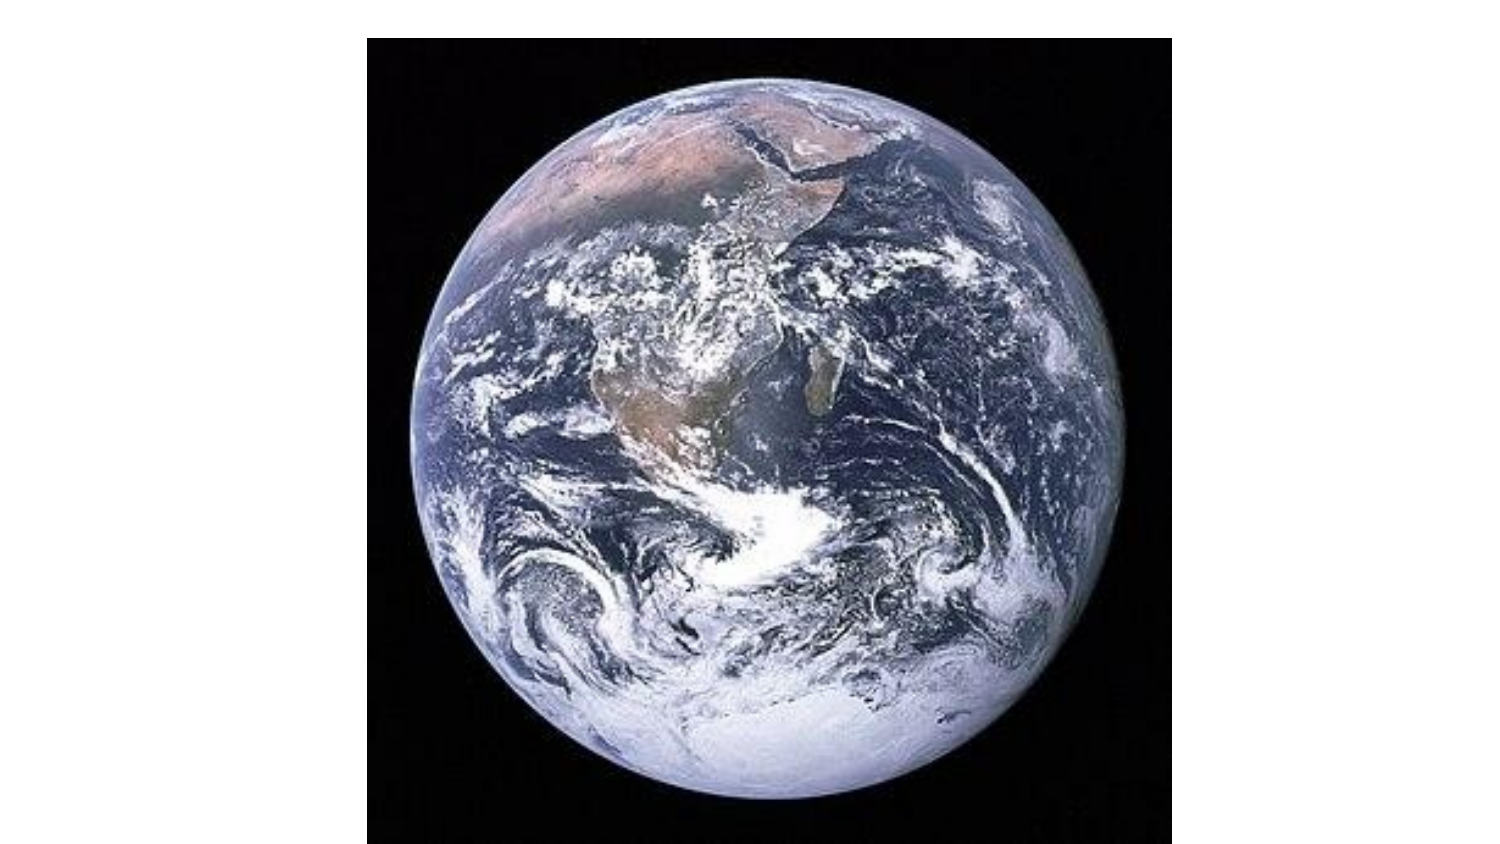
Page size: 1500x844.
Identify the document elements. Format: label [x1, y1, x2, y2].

picture [367, 38, 1172, 844]
